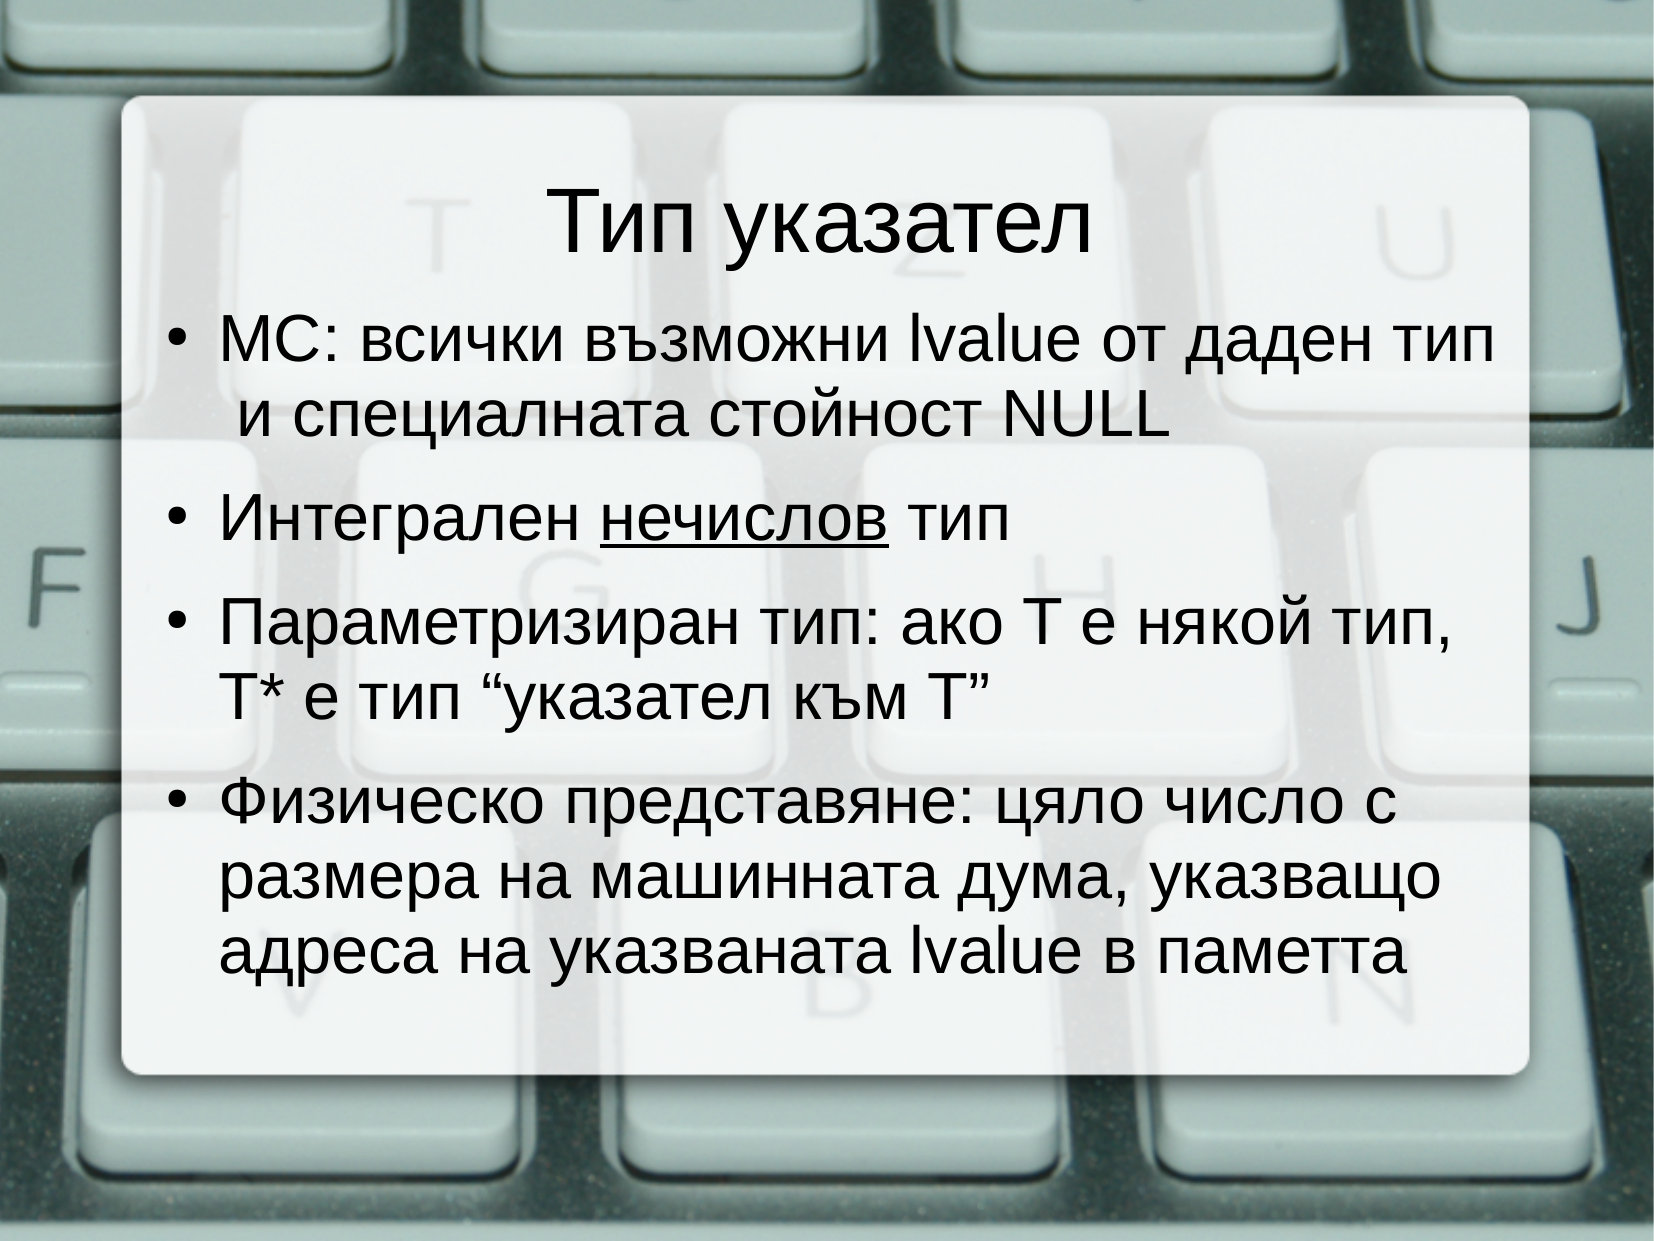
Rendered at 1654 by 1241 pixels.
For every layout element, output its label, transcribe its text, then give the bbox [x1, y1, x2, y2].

title Тип указател [135, 117, 1506, 325]
list МС: всички възможни lvalue от даден тип и специалната стойност NULL Интегрален нечислов тип Параметризиран тип: ако T е някой тип, T* е тип “указател към T” Физическо представяне: цяло число с размера на машинната дума, указващо адреса на указваната lvalue в паметта [147, 301, 1506, 1092]
picture [0, 0, 1654, 1241]
